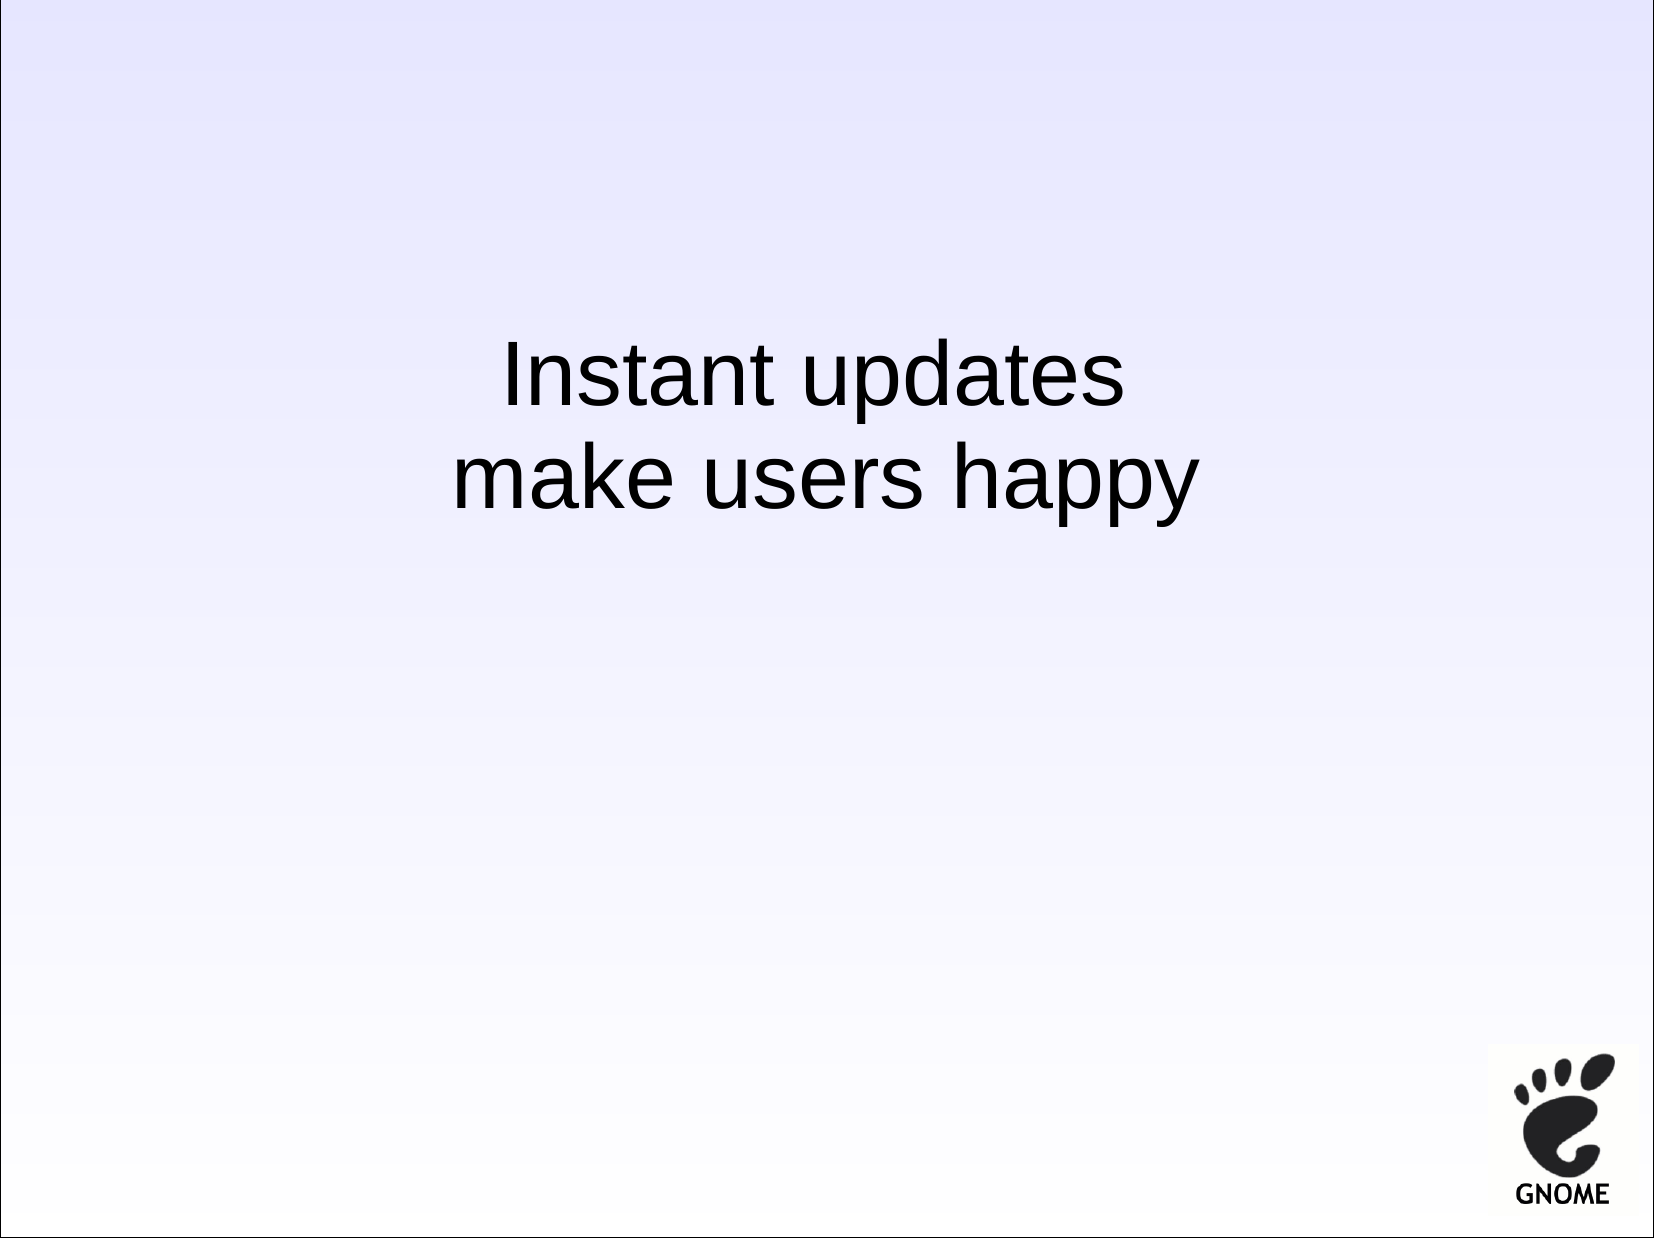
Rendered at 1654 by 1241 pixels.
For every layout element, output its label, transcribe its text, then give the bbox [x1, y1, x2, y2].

title Instant updates make users happy [82, 56, 1571, 1102]
picture [1488, 1044, 1639, 1216]
